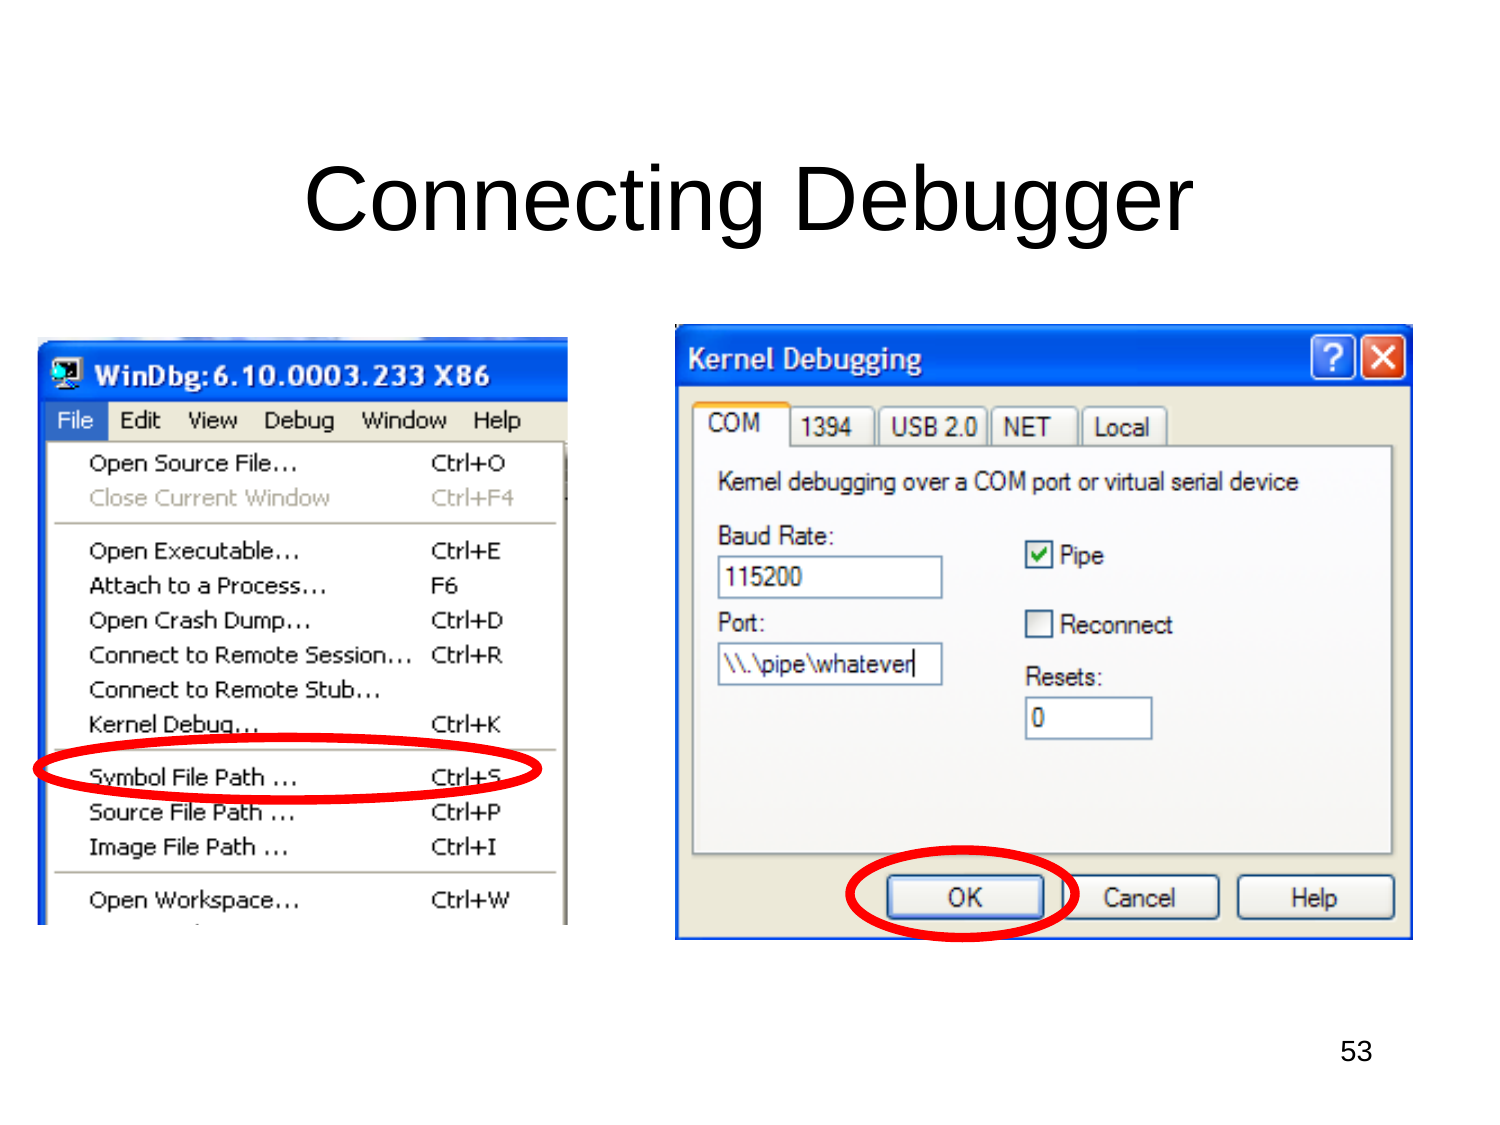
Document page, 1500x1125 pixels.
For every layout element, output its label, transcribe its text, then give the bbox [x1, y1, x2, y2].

picture [855, 855, 1070, 932]
text_box <number> [1074, 1025, 1388, 1101]
picture [675, 324, 1413, 940]
text_box [43, 743, 532, 795]
text_box [37, 337, 568, 926]
title Connecting Debugger [112, 99, 1388, 288]
